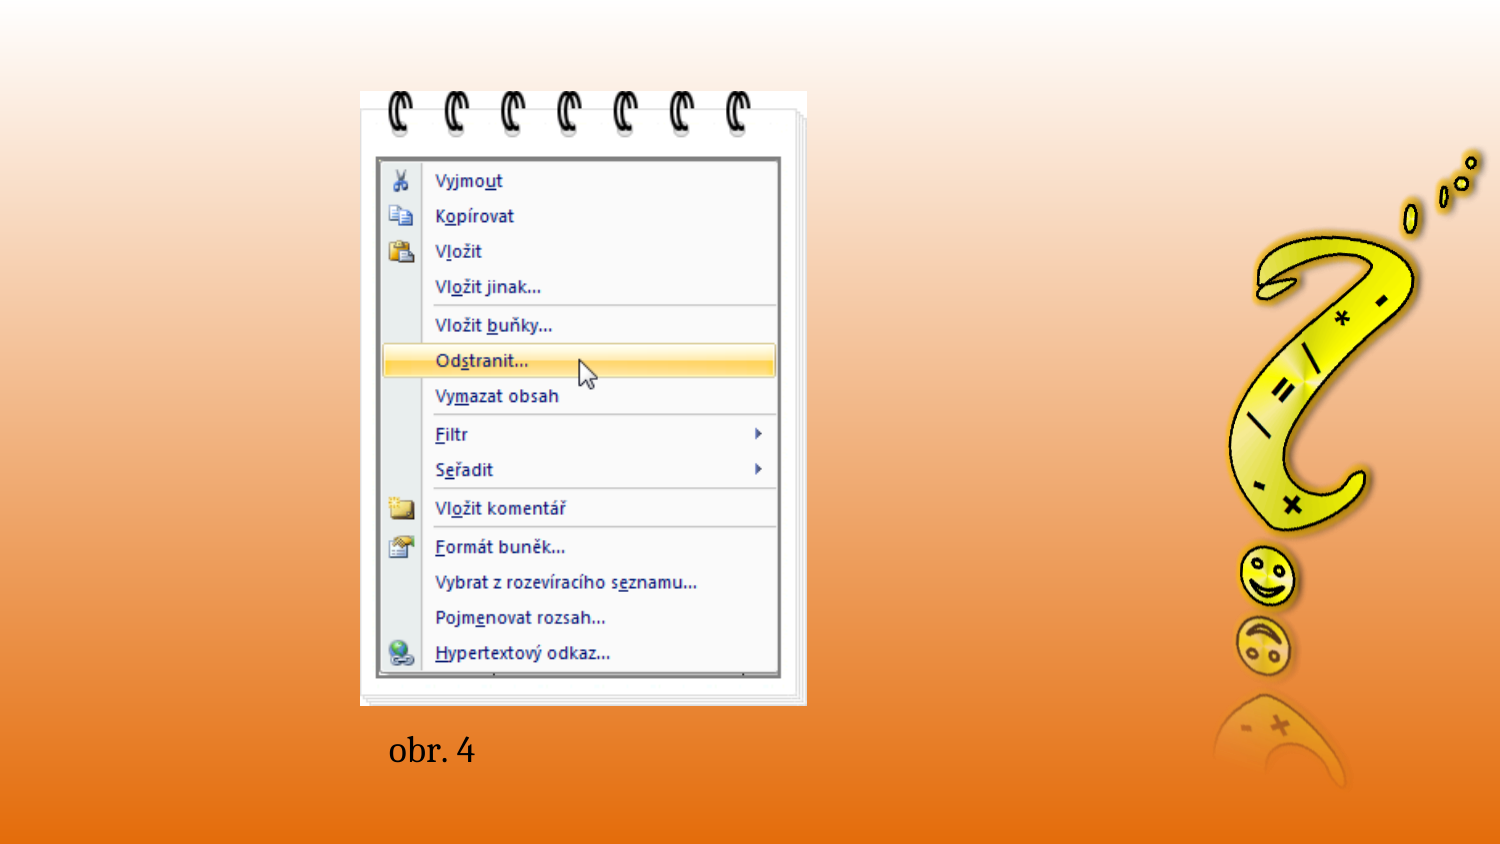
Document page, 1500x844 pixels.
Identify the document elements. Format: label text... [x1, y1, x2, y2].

picture [360, 91, 807, 706]
text_box obr. 4 [374, 717, 491, 778]
picture [1184, 121, 1500, 844]
